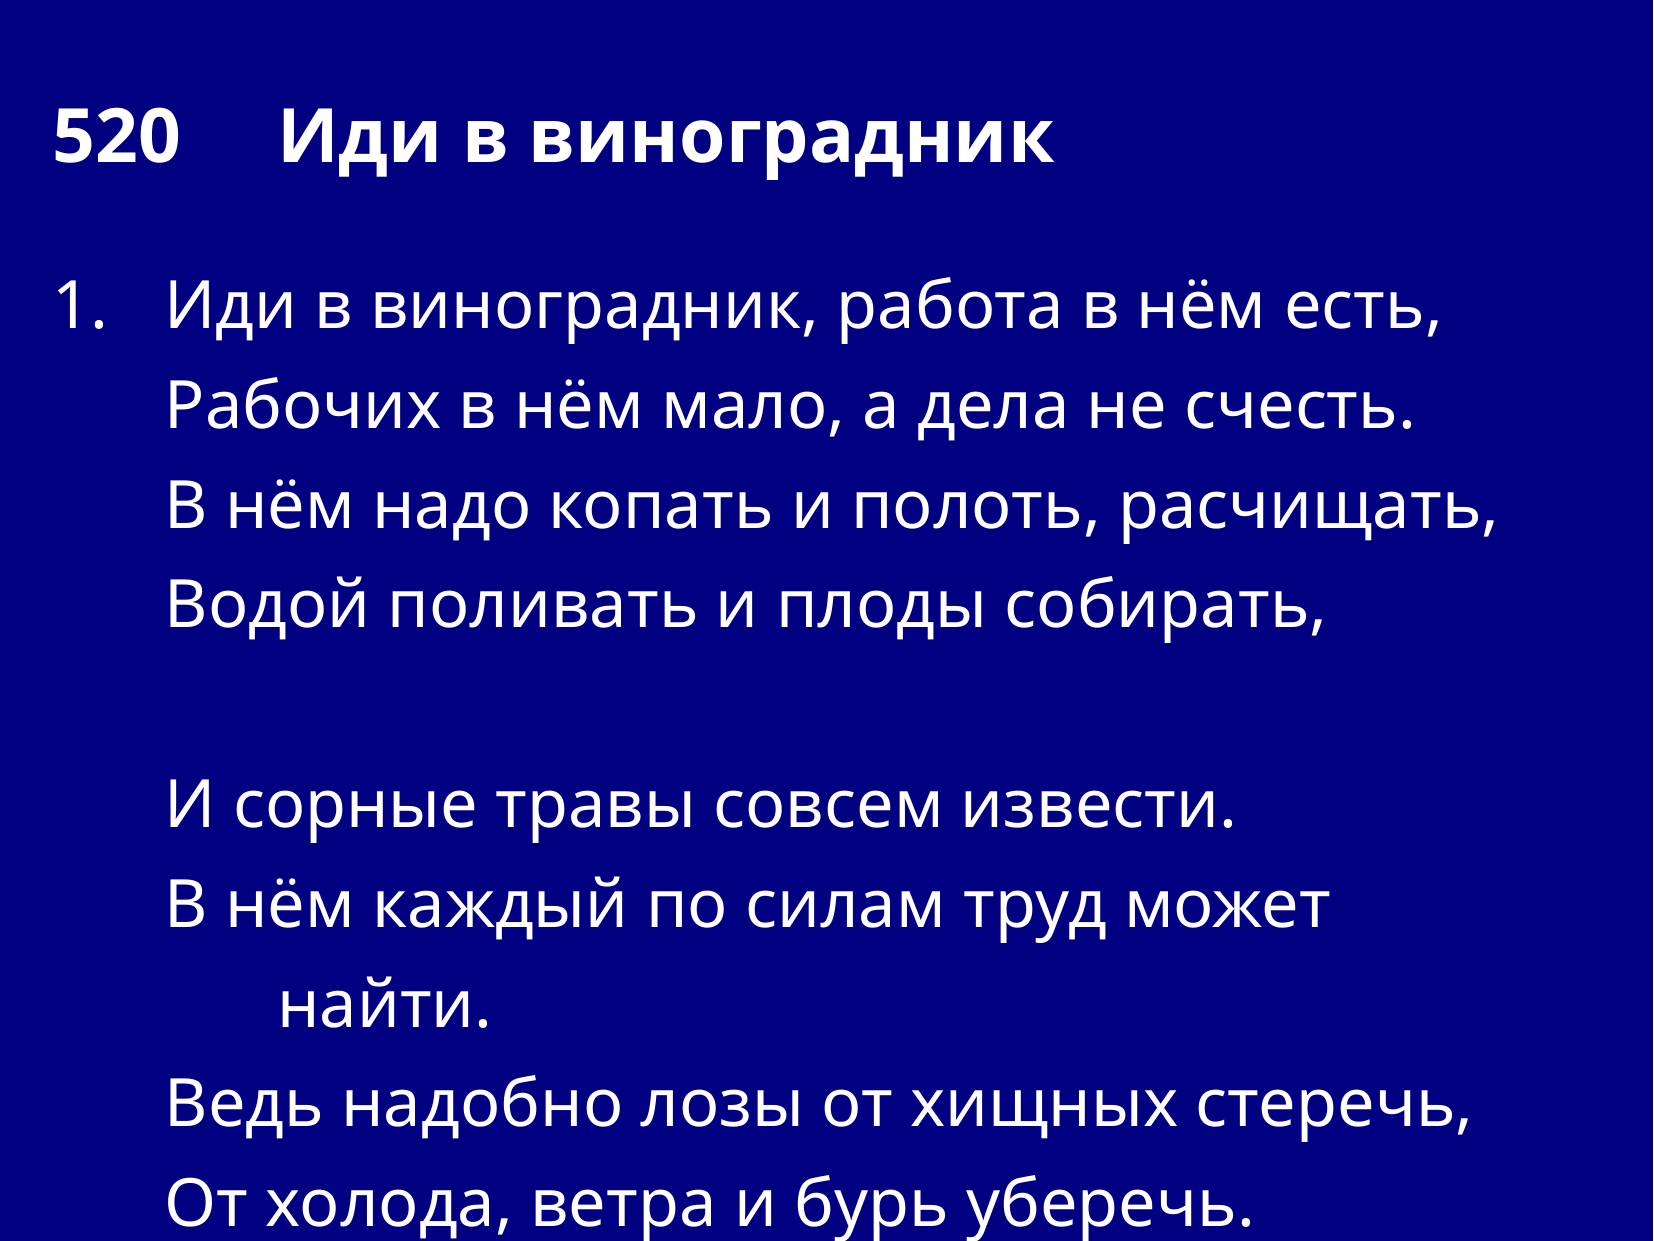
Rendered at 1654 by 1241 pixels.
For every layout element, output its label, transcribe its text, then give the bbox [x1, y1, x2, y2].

text_box 1. Иди в виноградник, работа в нём есть, Рабочих в нём мало, а дела не счесть. В нём надо копать и полоть, расчищать, Водой поливать и плоды собирать, И сорные травы совсем извести. В нём каждый по силам труд может найти. Ведь надобно лозы от хищных стеречь, От холода, ветра и бурь уберечь. [37, 150, 1651, 1163]
text_box 520 Иди в виноградник [37, 75, 1576, 188]
